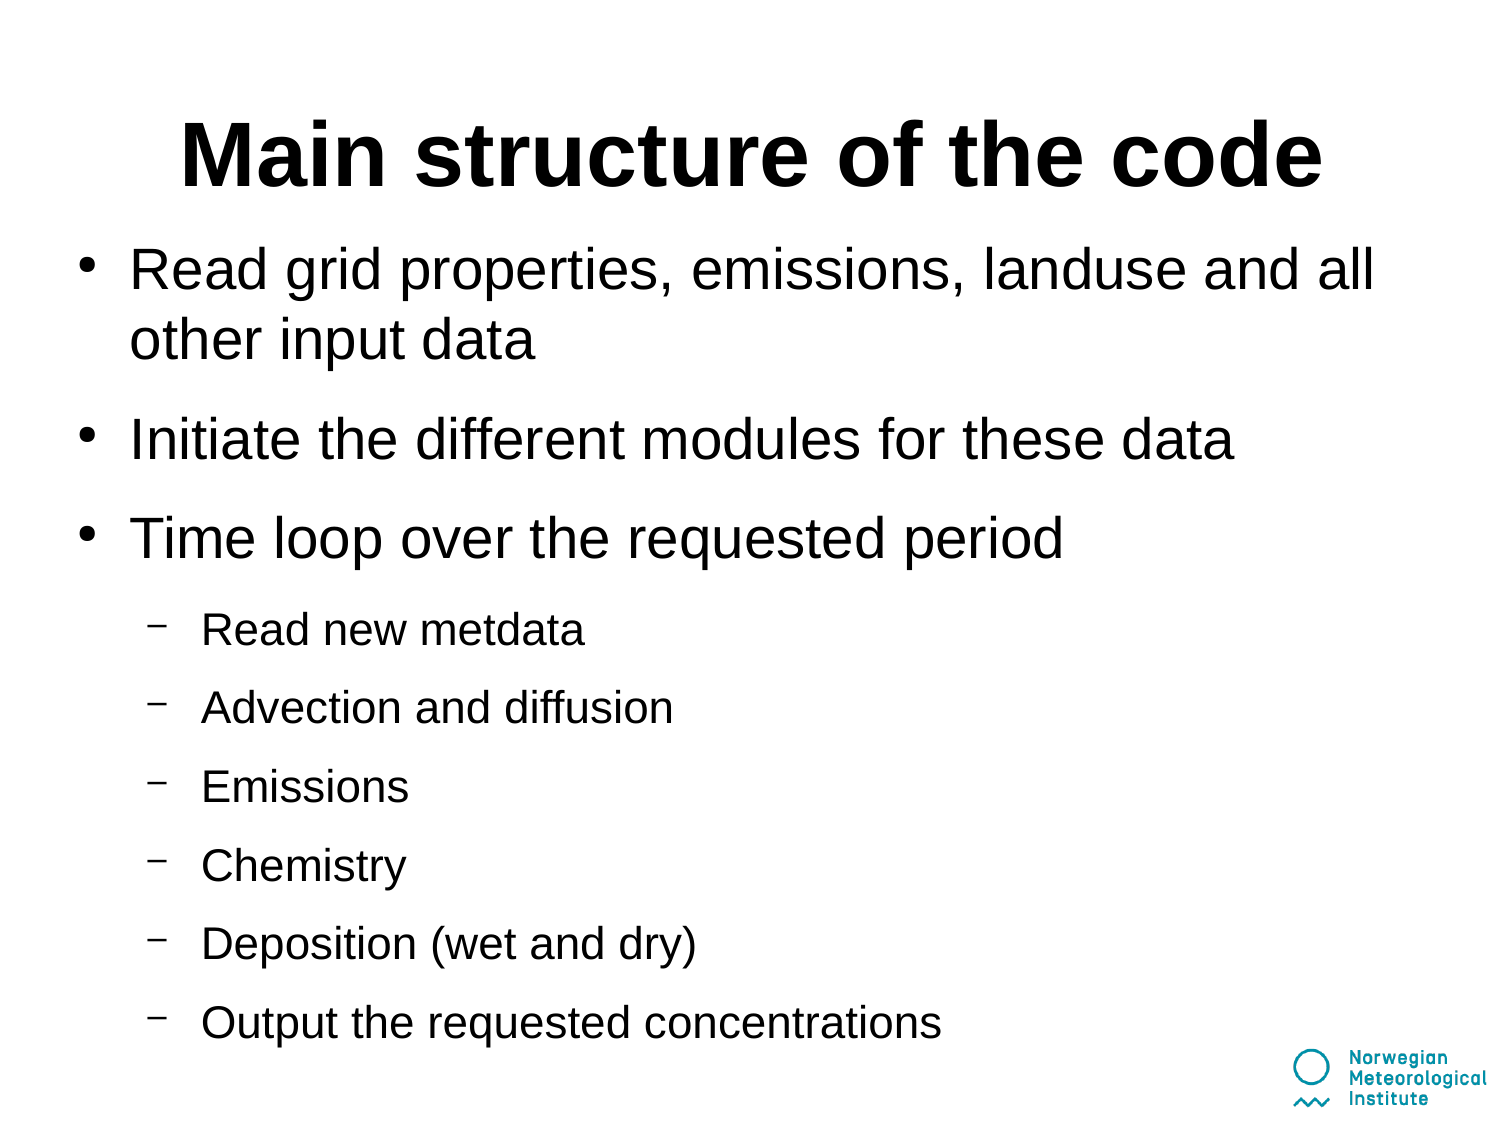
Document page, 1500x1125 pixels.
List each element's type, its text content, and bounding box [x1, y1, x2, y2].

picture [1281, 1035, 1495, 1118]
list Read grid properties, emissions, landuse and all other input data Initiate the different modules for these data Time loop over the requested period Read new metdata Advection and diffusion Emissions Chemistry Deposition (wet and dry) Output the requested concentrations [59, 231, 1477, 1051]
title Main structure of the code [88, 62, 1418, 231]
